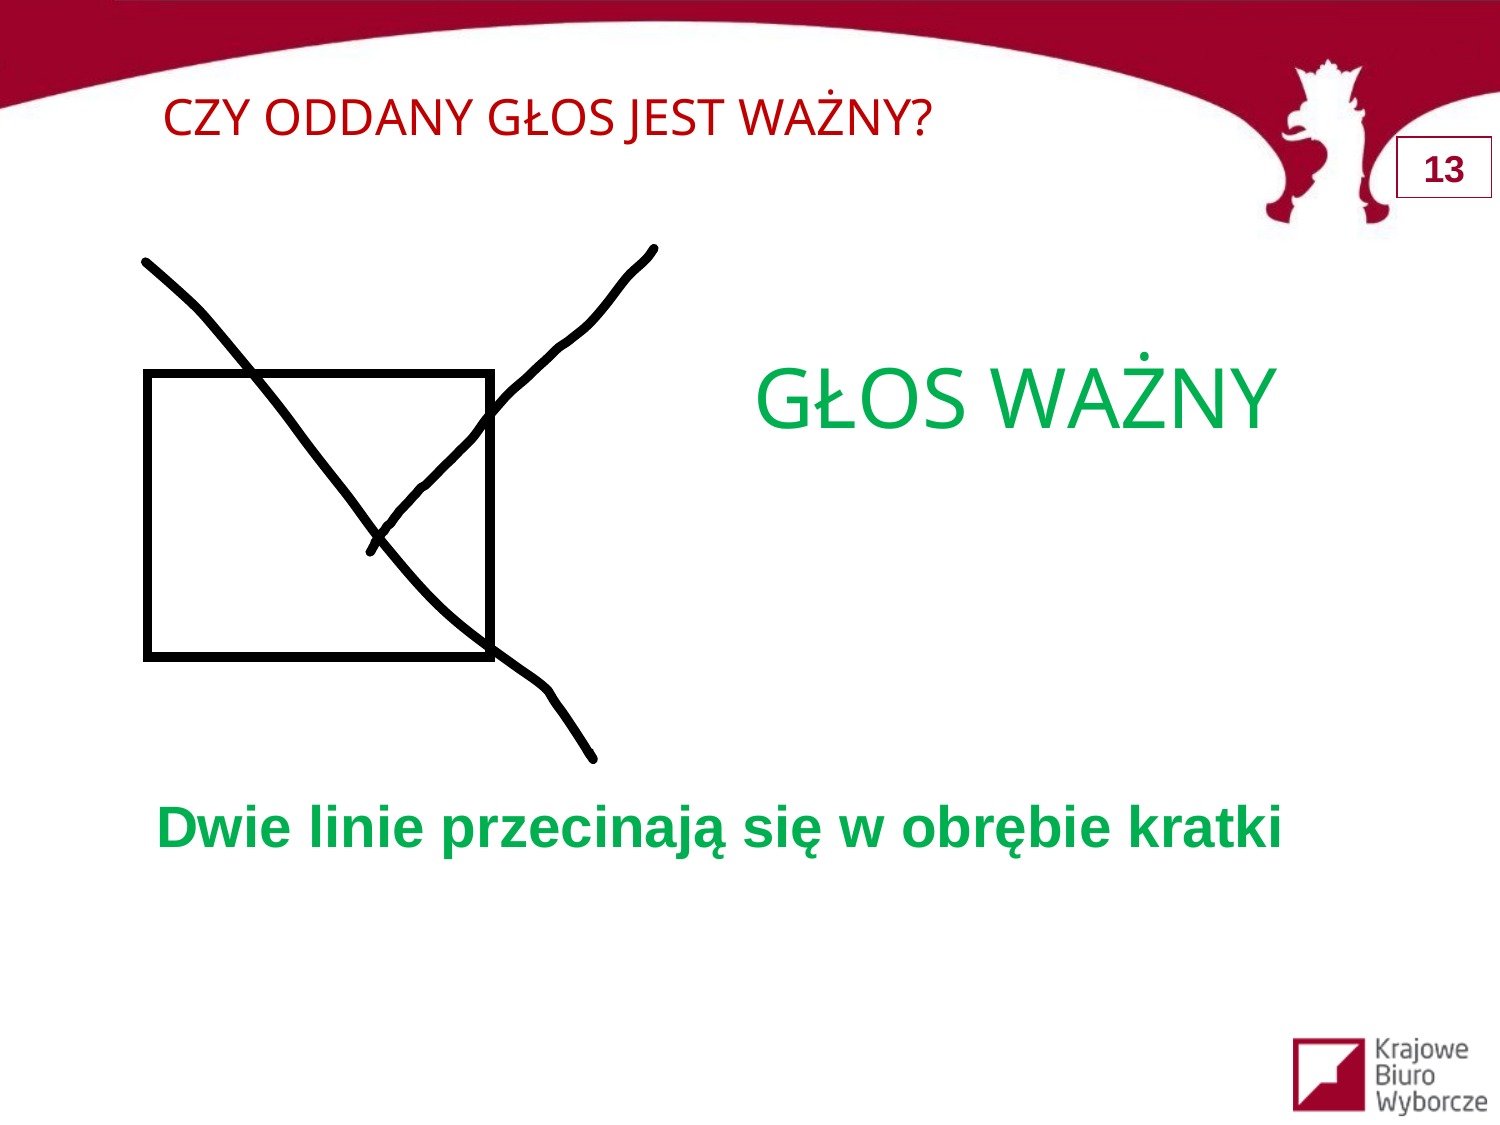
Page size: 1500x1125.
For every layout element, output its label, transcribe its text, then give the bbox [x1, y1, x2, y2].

text_box GŁOS WAŻNY [714, 338, 1317, 454]
picture [1293, 1035, 1489, 1118]
text_box Dwie linie przecinają się w obrębie kratki [29, 781, 1412, 867]
picture [0, 0, 1500, 767]
text_box CZY ODDANY GŁOS JEST WAŻNY? [147, 78, 1164, 154]
